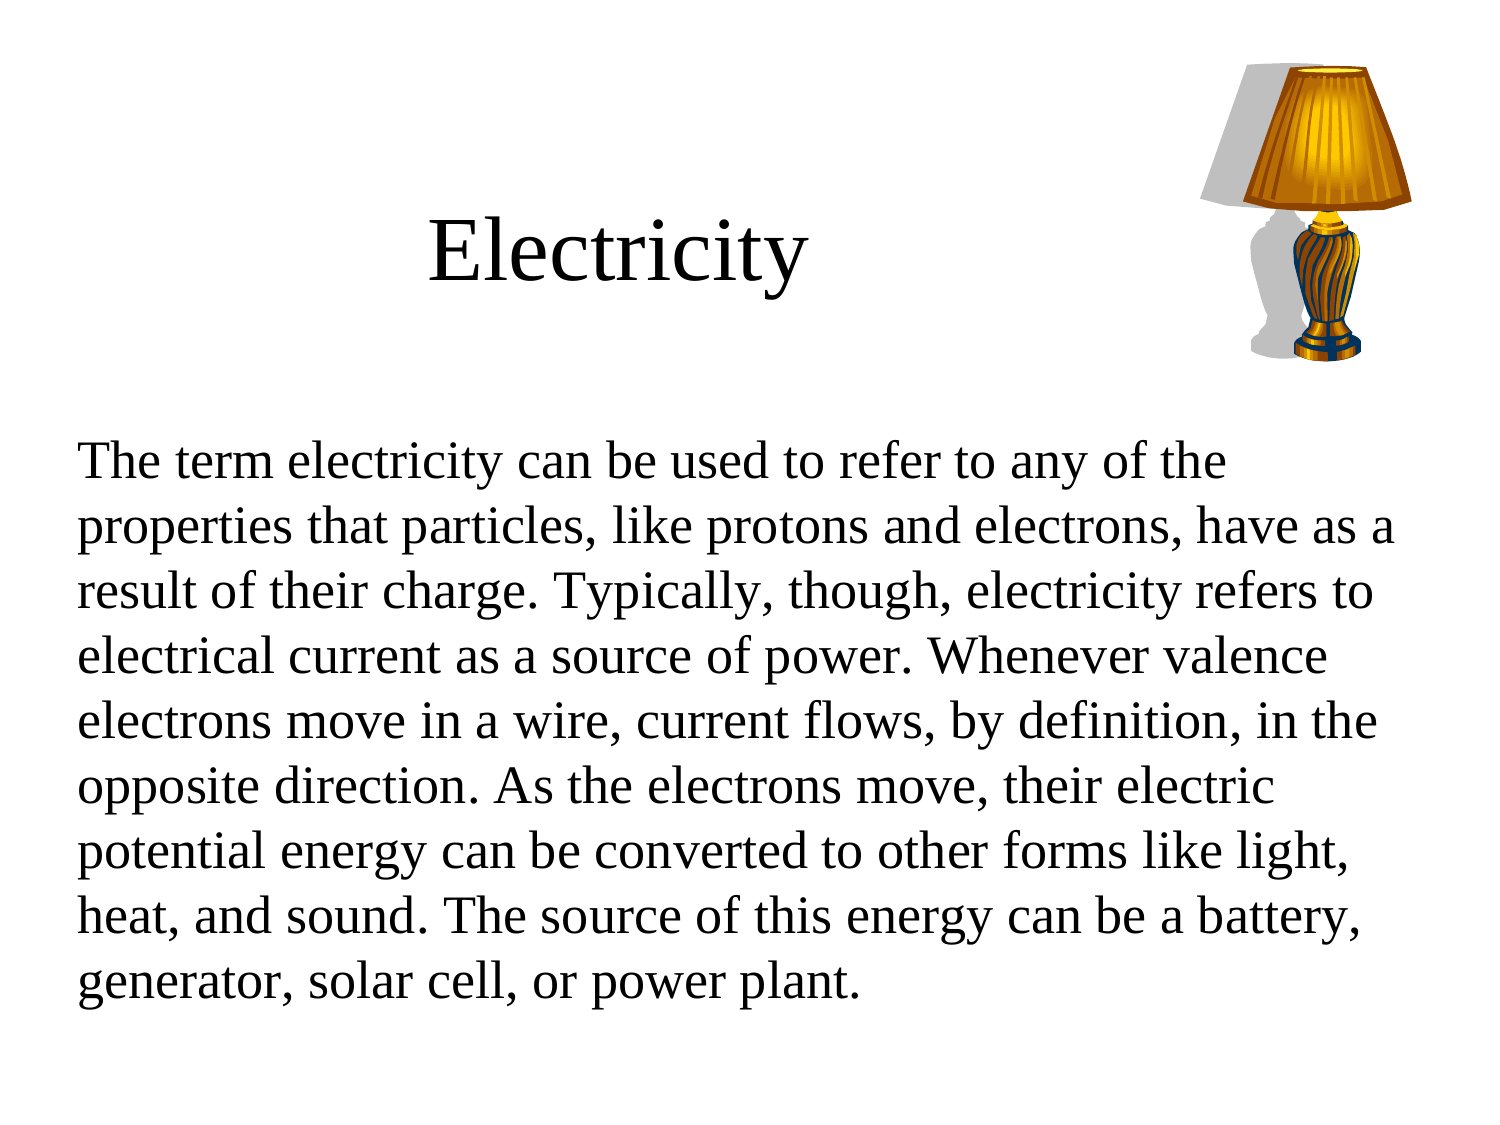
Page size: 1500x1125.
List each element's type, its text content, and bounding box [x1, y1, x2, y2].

text_box The term electricity can be used to refer to any of the properties that particles, like protons and electrons, have as a result of their charge. Typically, though, electricity refers to electrical current as a source of power. Whenever valence electrons move in a wire, current flows, by definition, in the opposite direction. As the electrons move, their electric potential energy can be converted to other forms like light, heat, and sound. The source of this energy can be a battery, generator, solar cell, or power plant. [62, 416, 1426, 1017]
picture [1200, 62, 1412, 363]
title Electricity [87, 149, 1150, 338]
